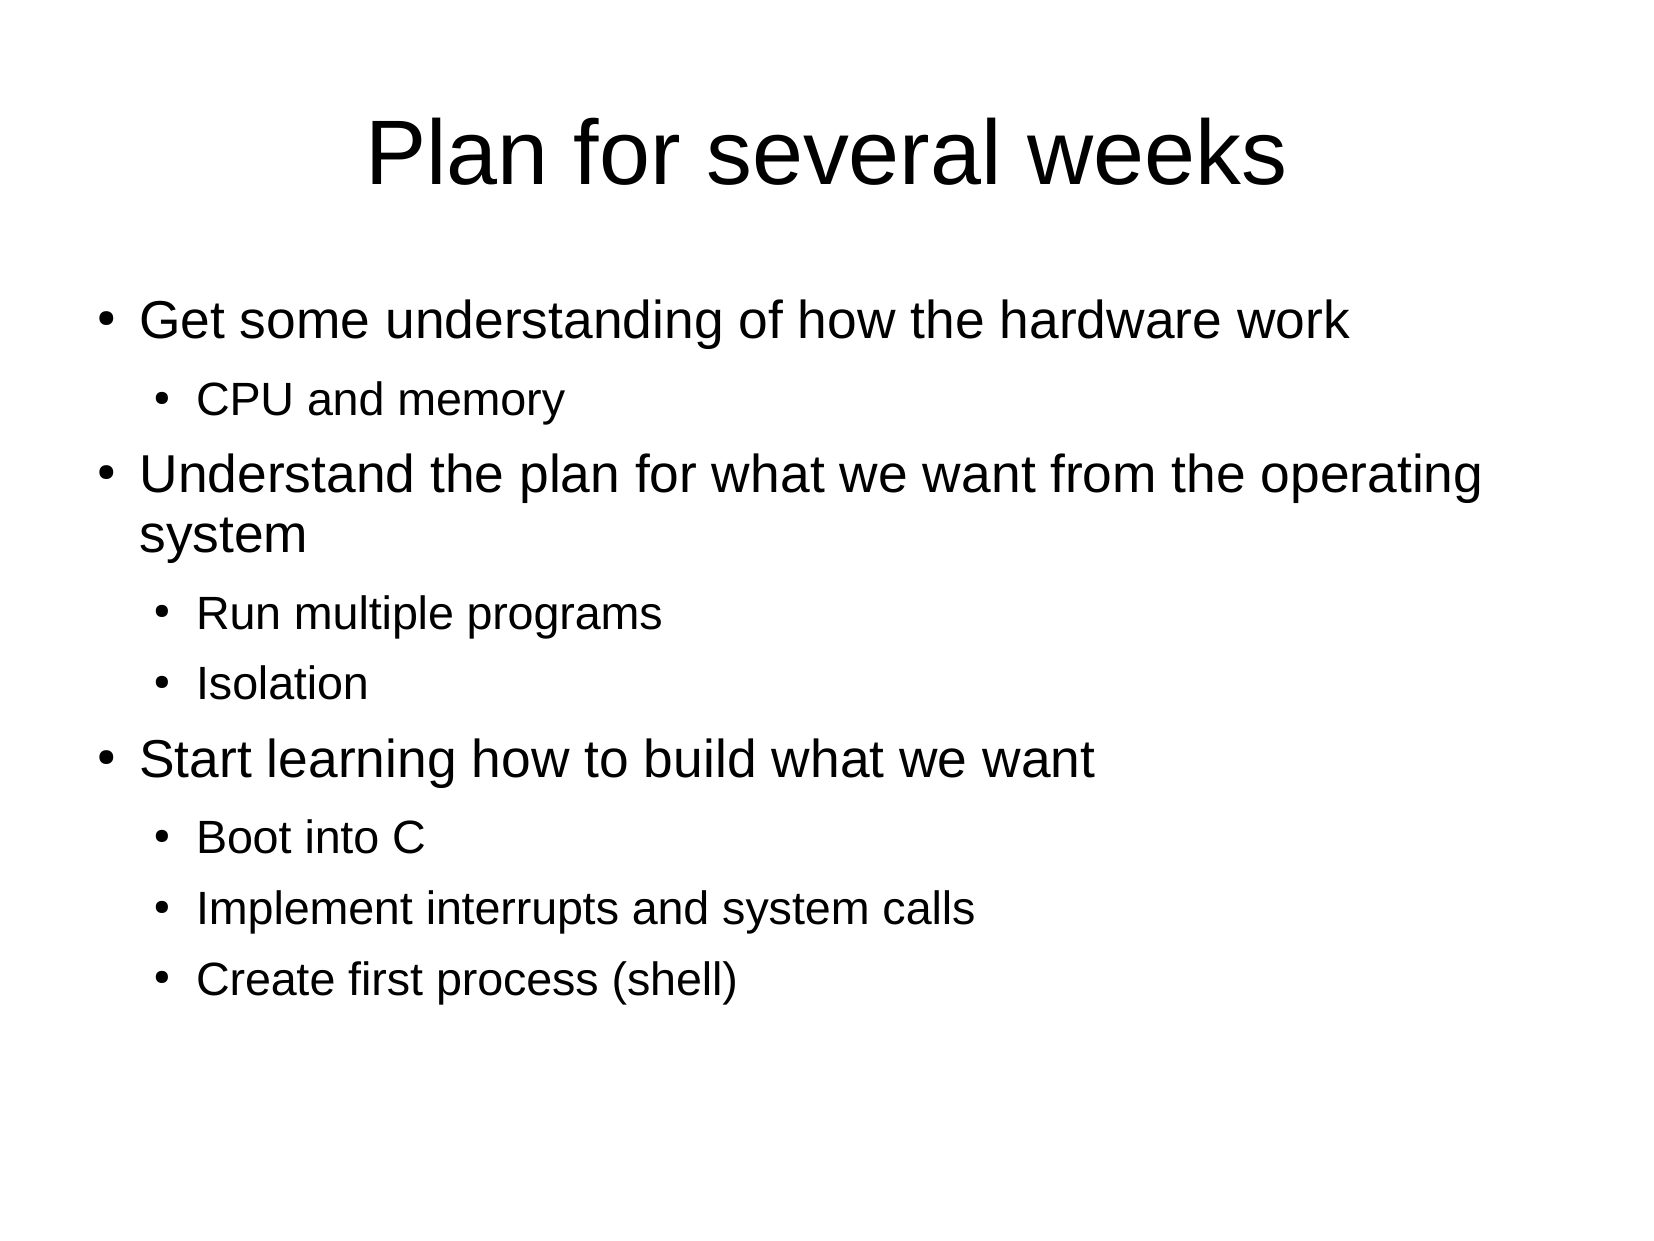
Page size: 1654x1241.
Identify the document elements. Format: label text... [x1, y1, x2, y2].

title Plan for several weeks [82, 49, 1571, 257]
list Get some understanding of how the hardware work CPU and memory Understand the plan for what we want from the operating system Run multiple programs Isolation Start learning how to build what we want Boot into C Implement interrupts and system calls Create first process (shell) [82, 290, 1571, 1010]
